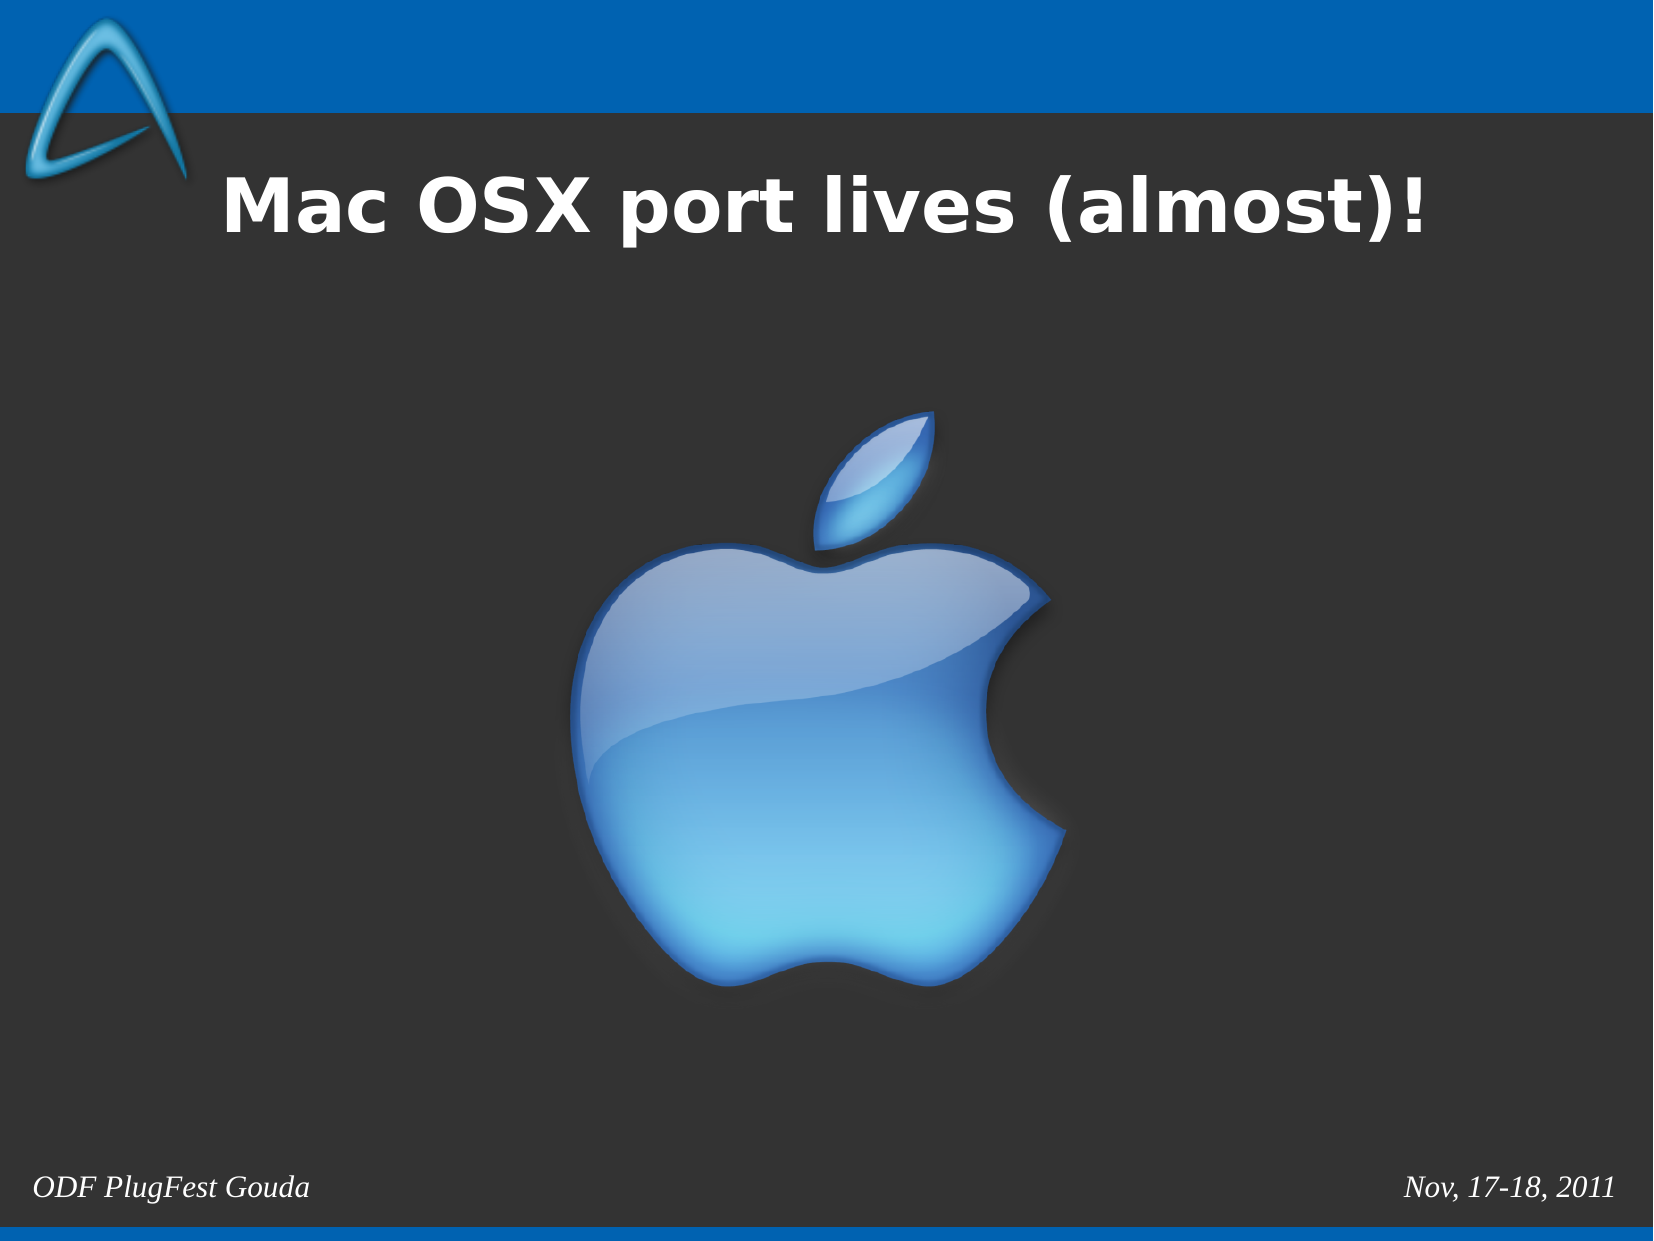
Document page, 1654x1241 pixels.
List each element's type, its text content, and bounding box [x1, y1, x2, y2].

picture [552, 386, 1088, 1013]
title Mac OSX port lives (almost)! [121, 102, 1533, 310]
picture [5, 5, 204, 194]
